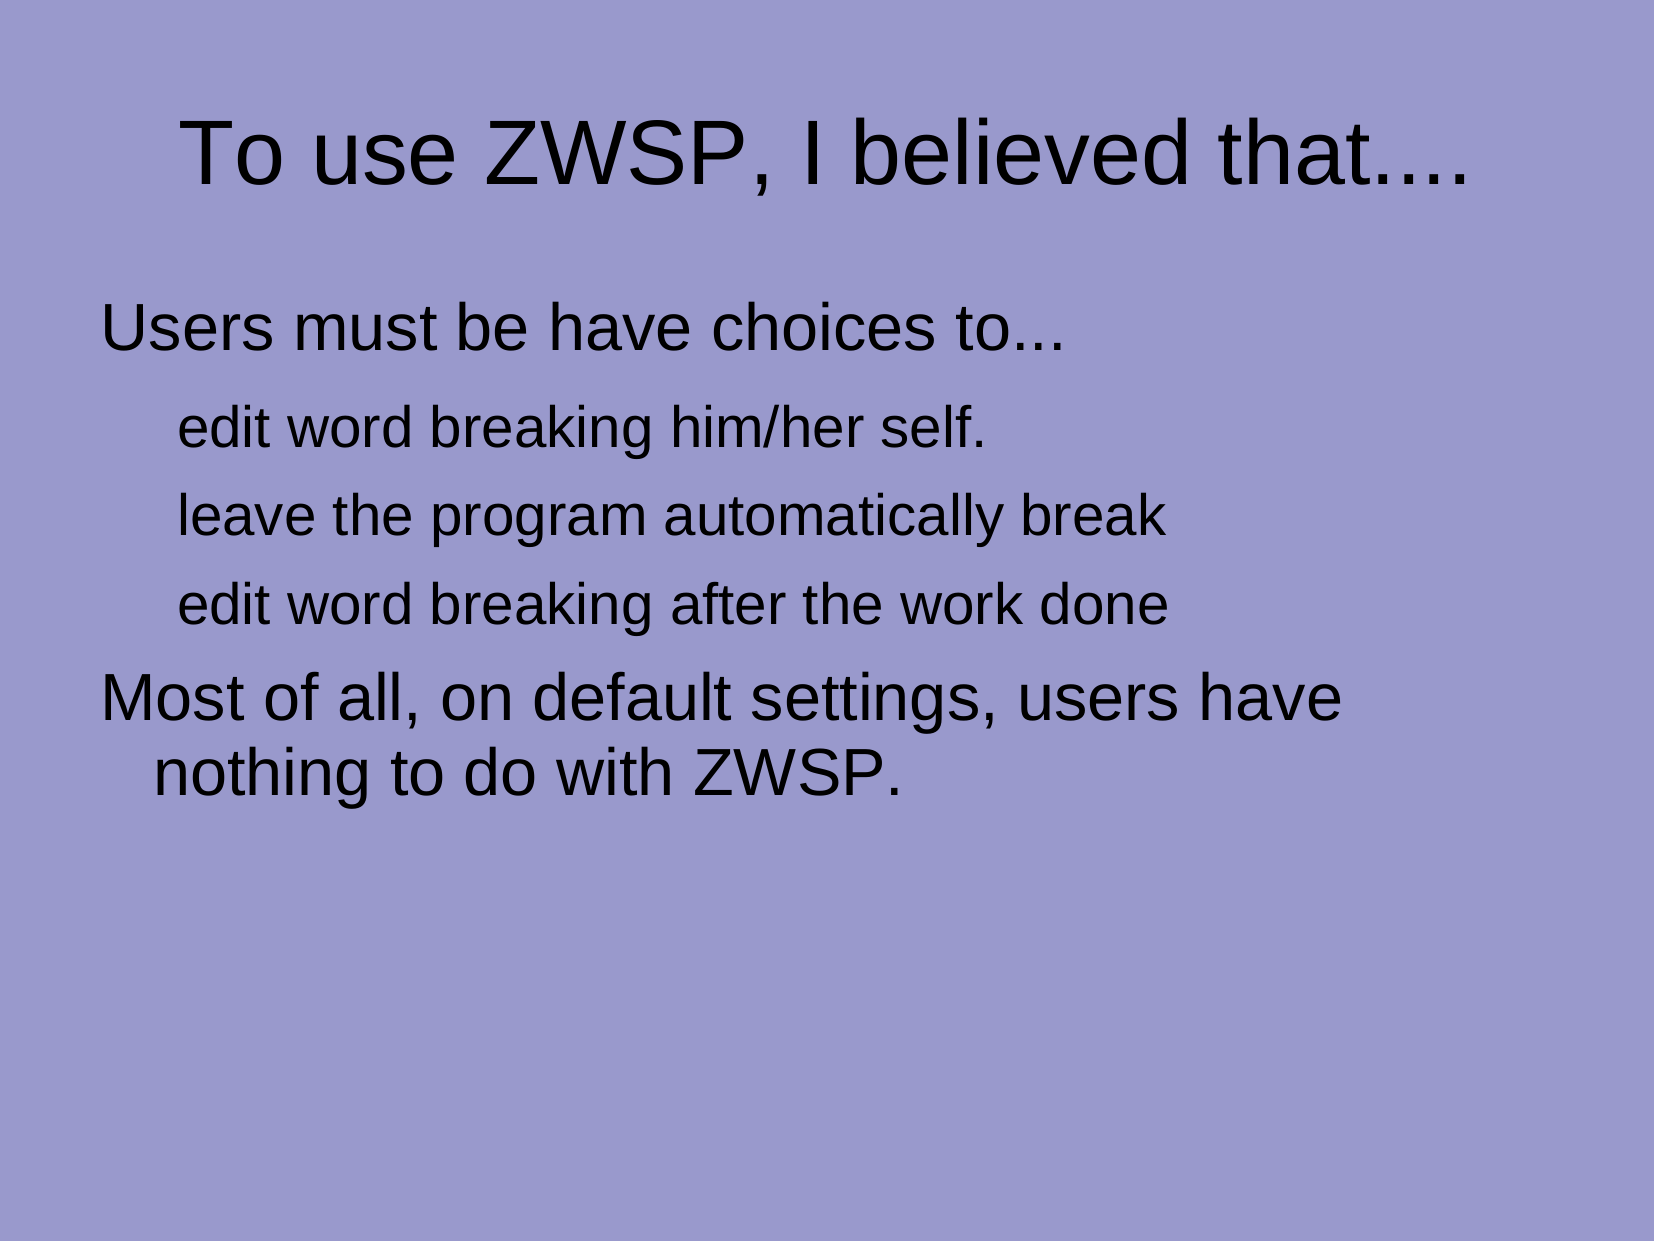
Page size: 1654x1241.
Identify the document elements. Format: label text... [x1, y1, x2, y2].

title To use ZWSP, I believed that.... [82, 49, 1571, 257]
list Users must be have choices to... edit word breaking him/her self. leave the program automatically break edit word breaking after the work done Most of all, on default settings, users have nothing to do with ZWSP. [82, 290, 1571, 1094]
